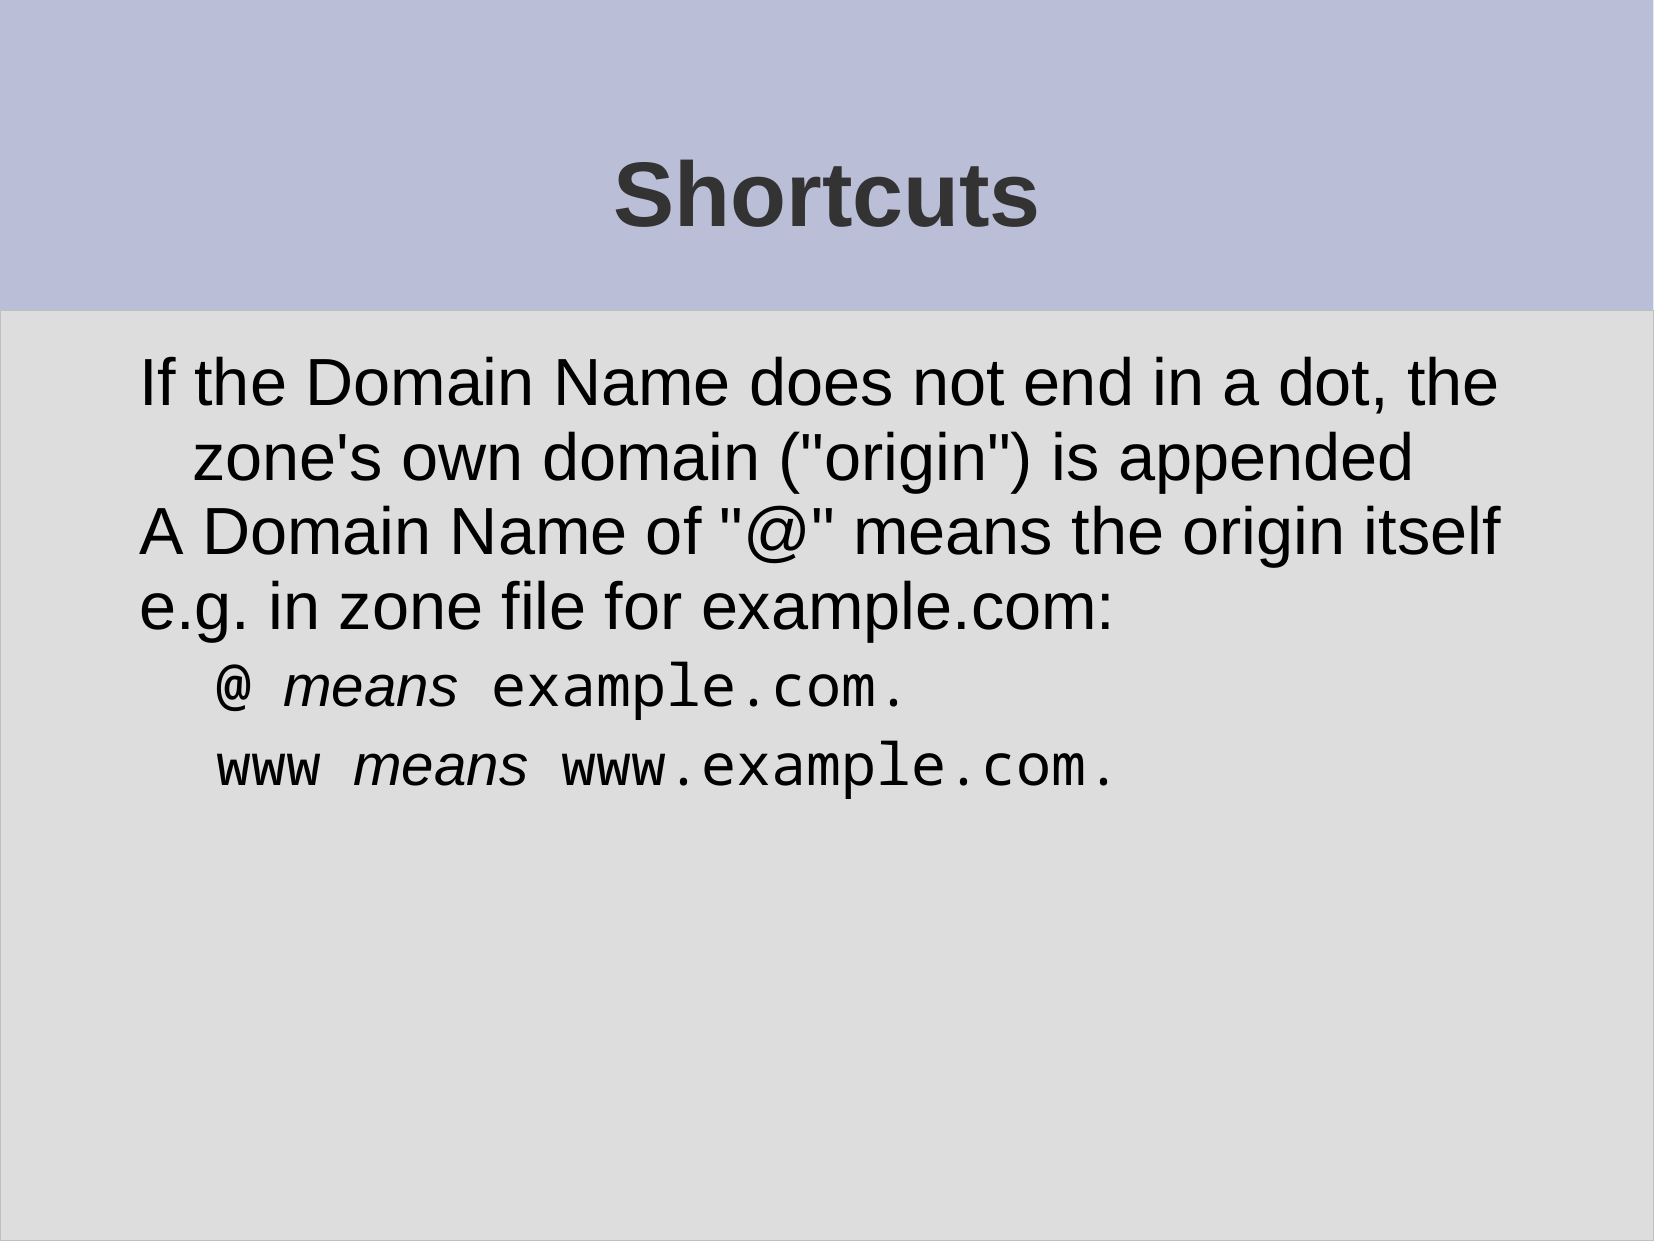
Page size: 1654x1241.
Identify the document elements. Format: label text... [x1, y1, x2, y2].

title Shortcuts [121, 91, 1534, 299]
list If the Domain Name does not end in a dot, the zone's own domain ("origin") is appended A Domain Name of "@" means the origin itself e.g. in zone file for example.com: @ means example.com. www means www.example.com. [121, 344, 1534, 1127]
